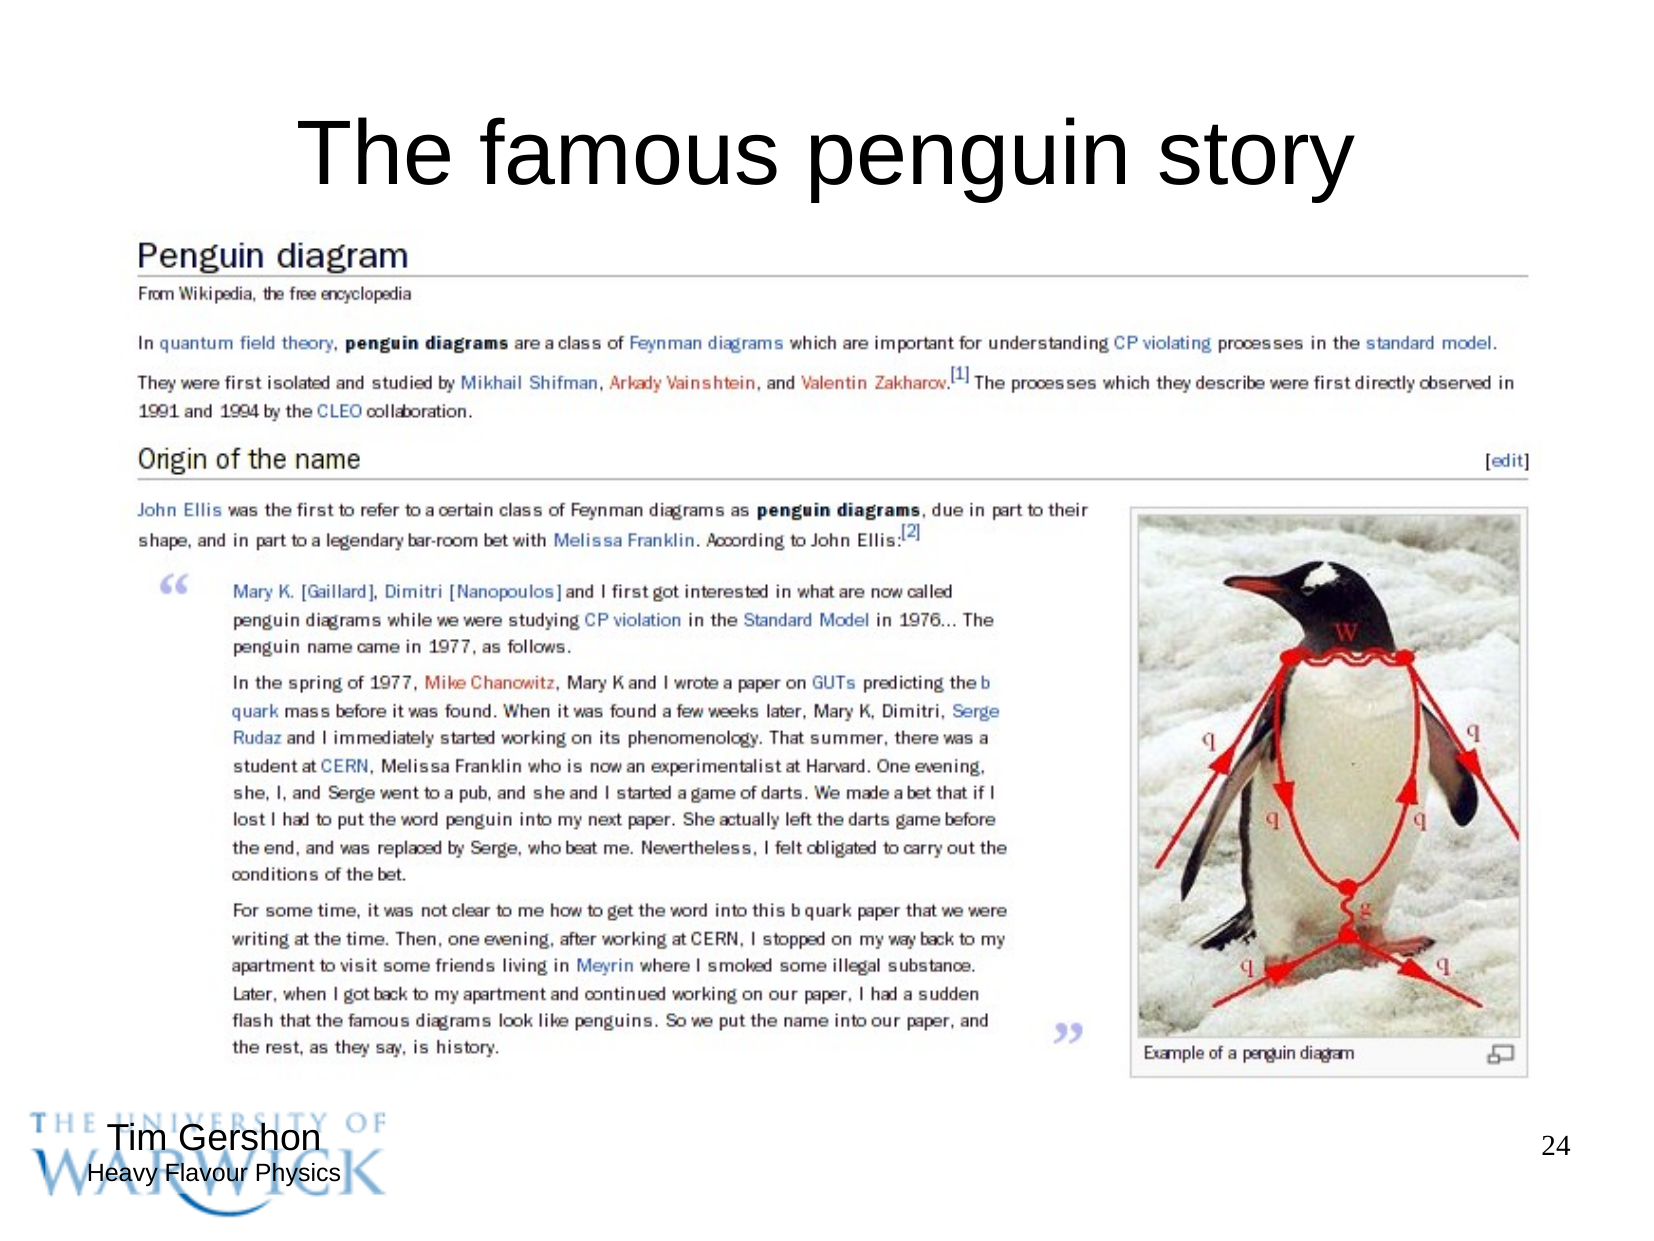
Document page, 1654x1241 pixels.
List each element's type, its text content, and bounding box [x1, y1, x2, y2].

picture [119, 230, 1542, 1086]
picture [19, 1106, 406, 1232]
text_box Tim Gershon Heavy Flavour Physics [45, 1108, 383, 1194]
title The famous penguin story [82, 49, 1571, 257]
